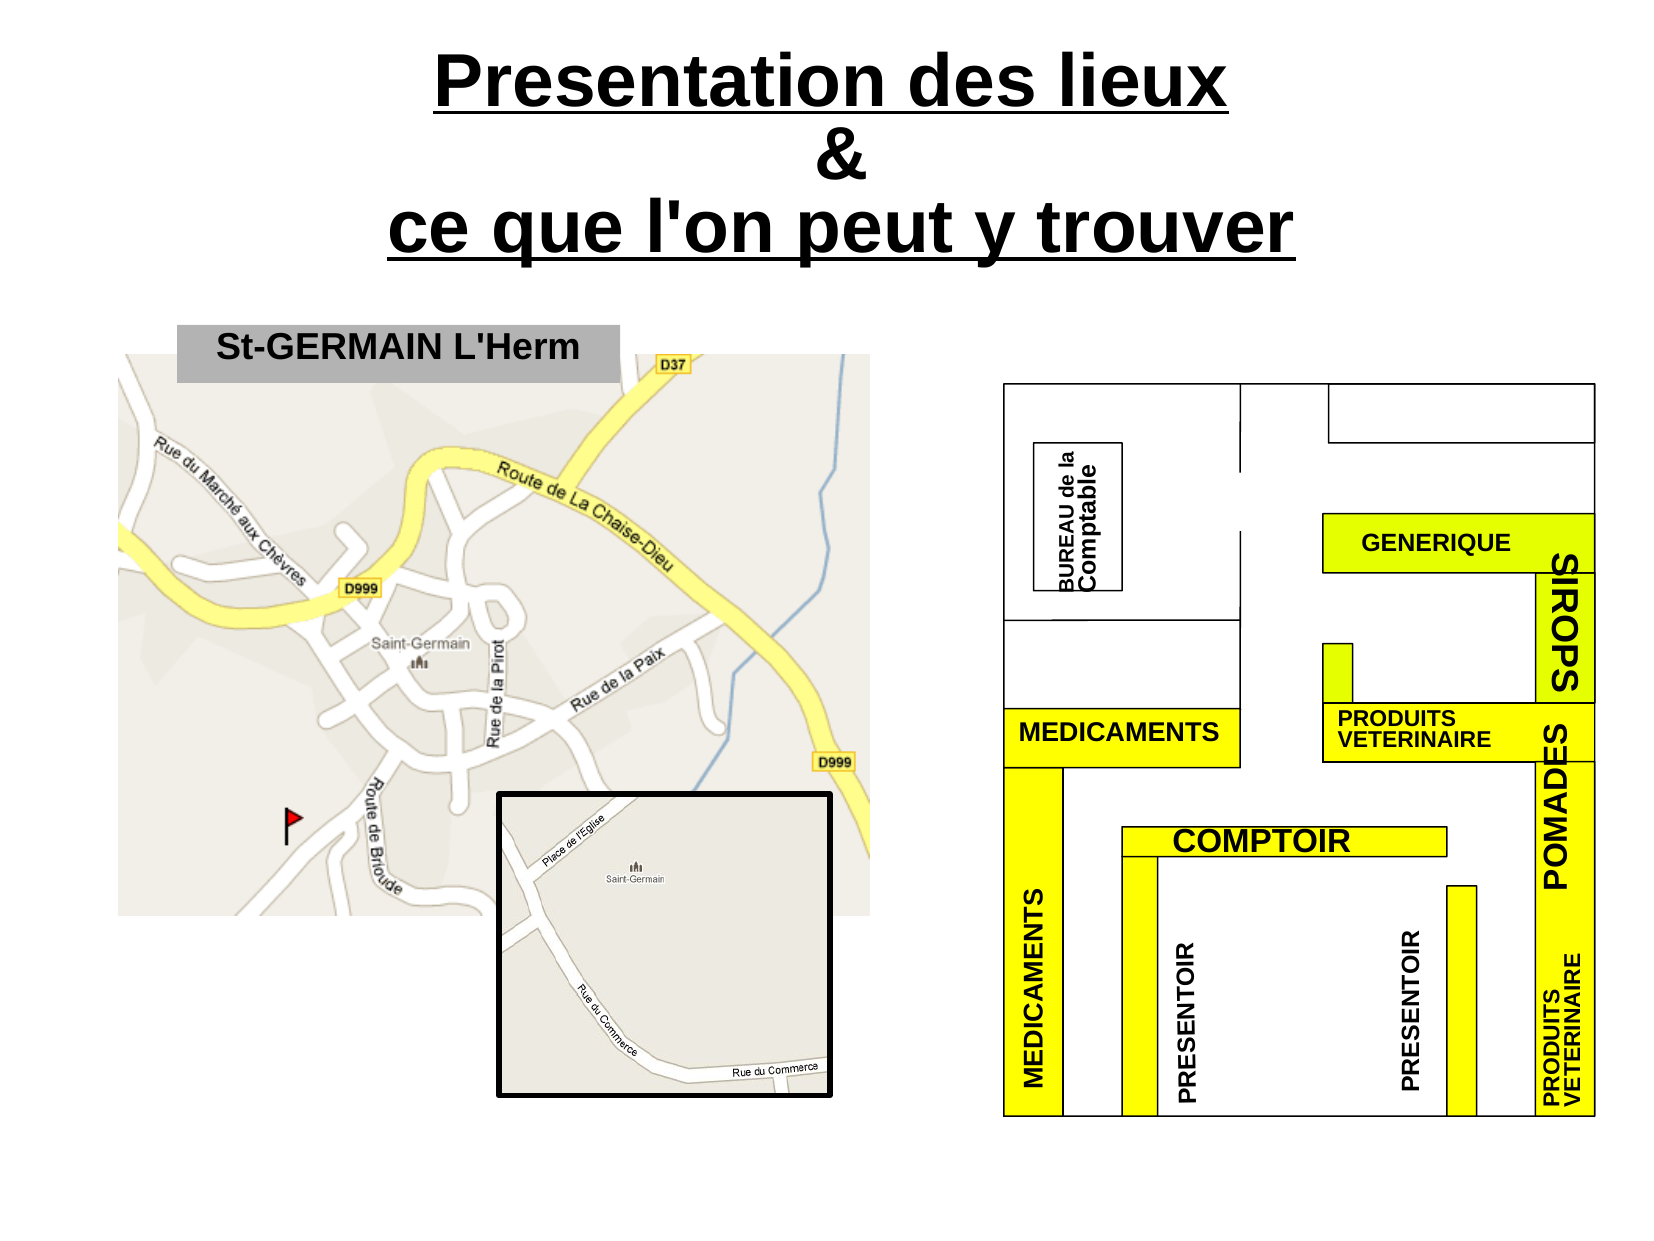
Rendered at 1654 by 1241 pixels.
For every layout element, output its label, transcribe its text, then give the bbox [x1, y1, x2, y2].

text_box [1322, 643, 1353, 702]
picture [118, 354, 870, 916]
text_box PRODUITS VETERINAIRE [1535, 903, 1592, 1123]
text_box St-GERMAIN L'Herm [177, 324, 621, 383]
text_box SIROPS [1537, 537, 1587, 756]
text_box [1446, 885, 1477, 1117]
text_box MEDICAMENTS [1003, 714, 1241, 754]
text_box PRESENTOIR [1393, 915, 1432, 1108]
text_box [1003, 708, 1241, 714]
text_box [1394, 826, 1447, 857]
picture [501, 797, 827, 1093]
text_box PRESENTOIR [1167, 926, 1209, 1120]
text_box POMADES [1535, 756, 1581, 906]
text_box PRODUITS VETERINAIRE [1322, 702, 1542, 759]
text_box [1322, 513, 1595, 1117]
text_box MEDICAMENTS [1015, 868, 1056, 1105]
text_box [1122, 826, 1158, 1117]
text_box Presentation des lieux & ce que l'on peut y trouver [118, 40, 1566, 275]
text_box GENERIQUE [1346, 525, 1566, 564]
text_box BUREAU de la Comptable [1051, 430, 1108, 609]
text_box [1003, 754, 1241, 1117]
text_box COMPTOIR [1157, 820, 1394, 866]
